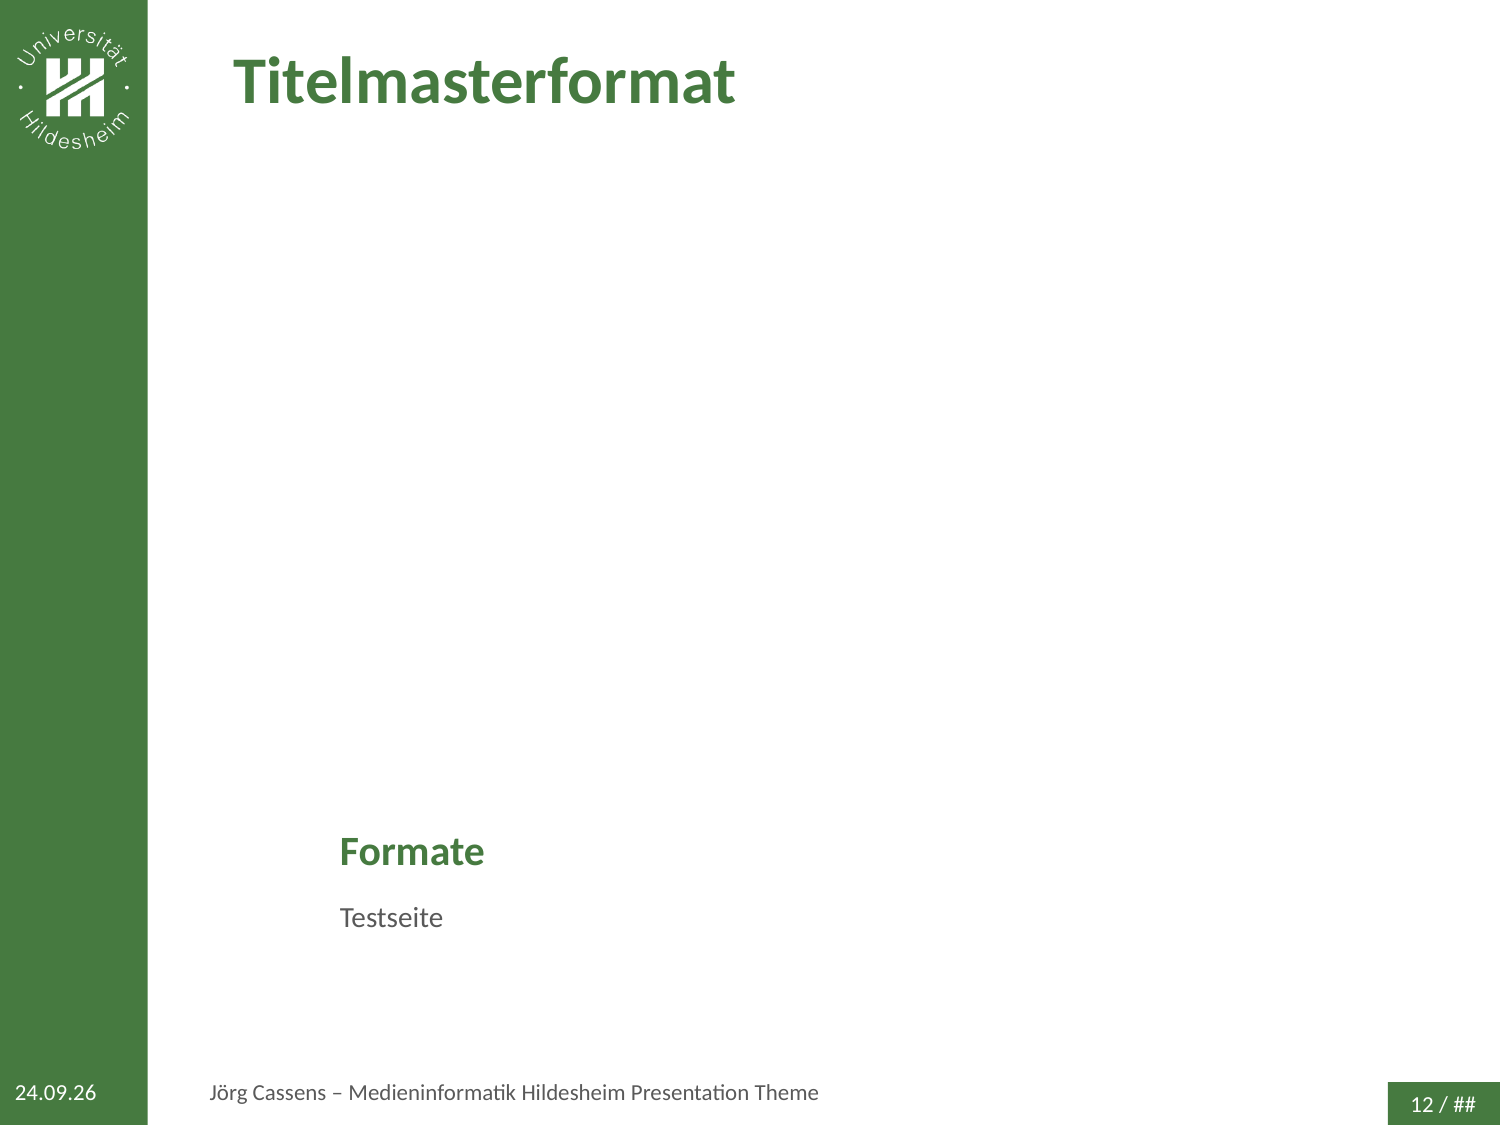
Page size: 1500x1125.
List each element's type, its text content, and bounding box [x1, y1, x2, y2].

picture [17, 29, 129, 149]
title Formate [324, 788, 1284, 882]
list Testseite [324, 891, 1282, 965]
